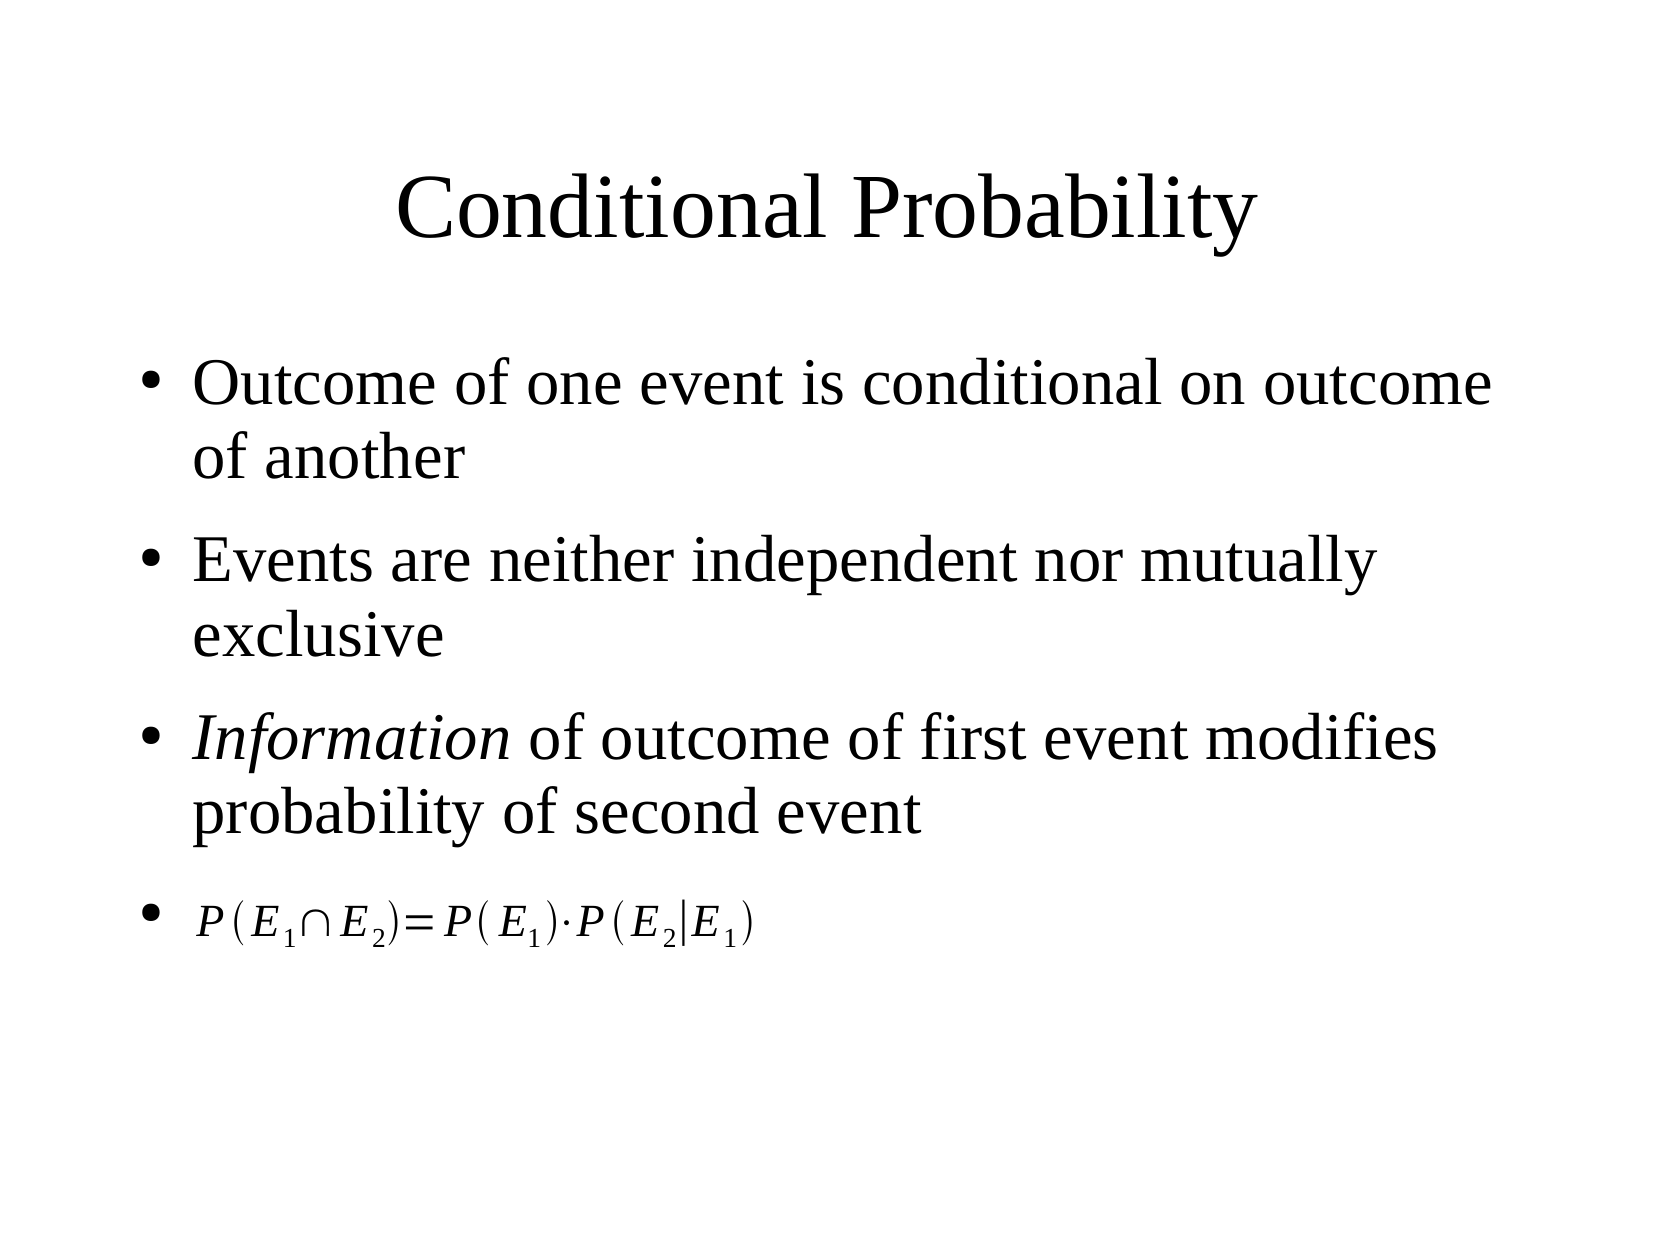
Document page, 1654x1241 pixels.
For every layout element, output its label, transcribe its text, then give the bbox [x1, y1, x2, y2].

list Outcome of one event is conditional on outcome of another Events are neither independent nor mutually exclusive Information of outcome of first event modifies probability of second event [121, 344, 1534, 1127]
title Conditional Probability [121, 102, 1534, 311]
chart [182, 896, 765, 956]
